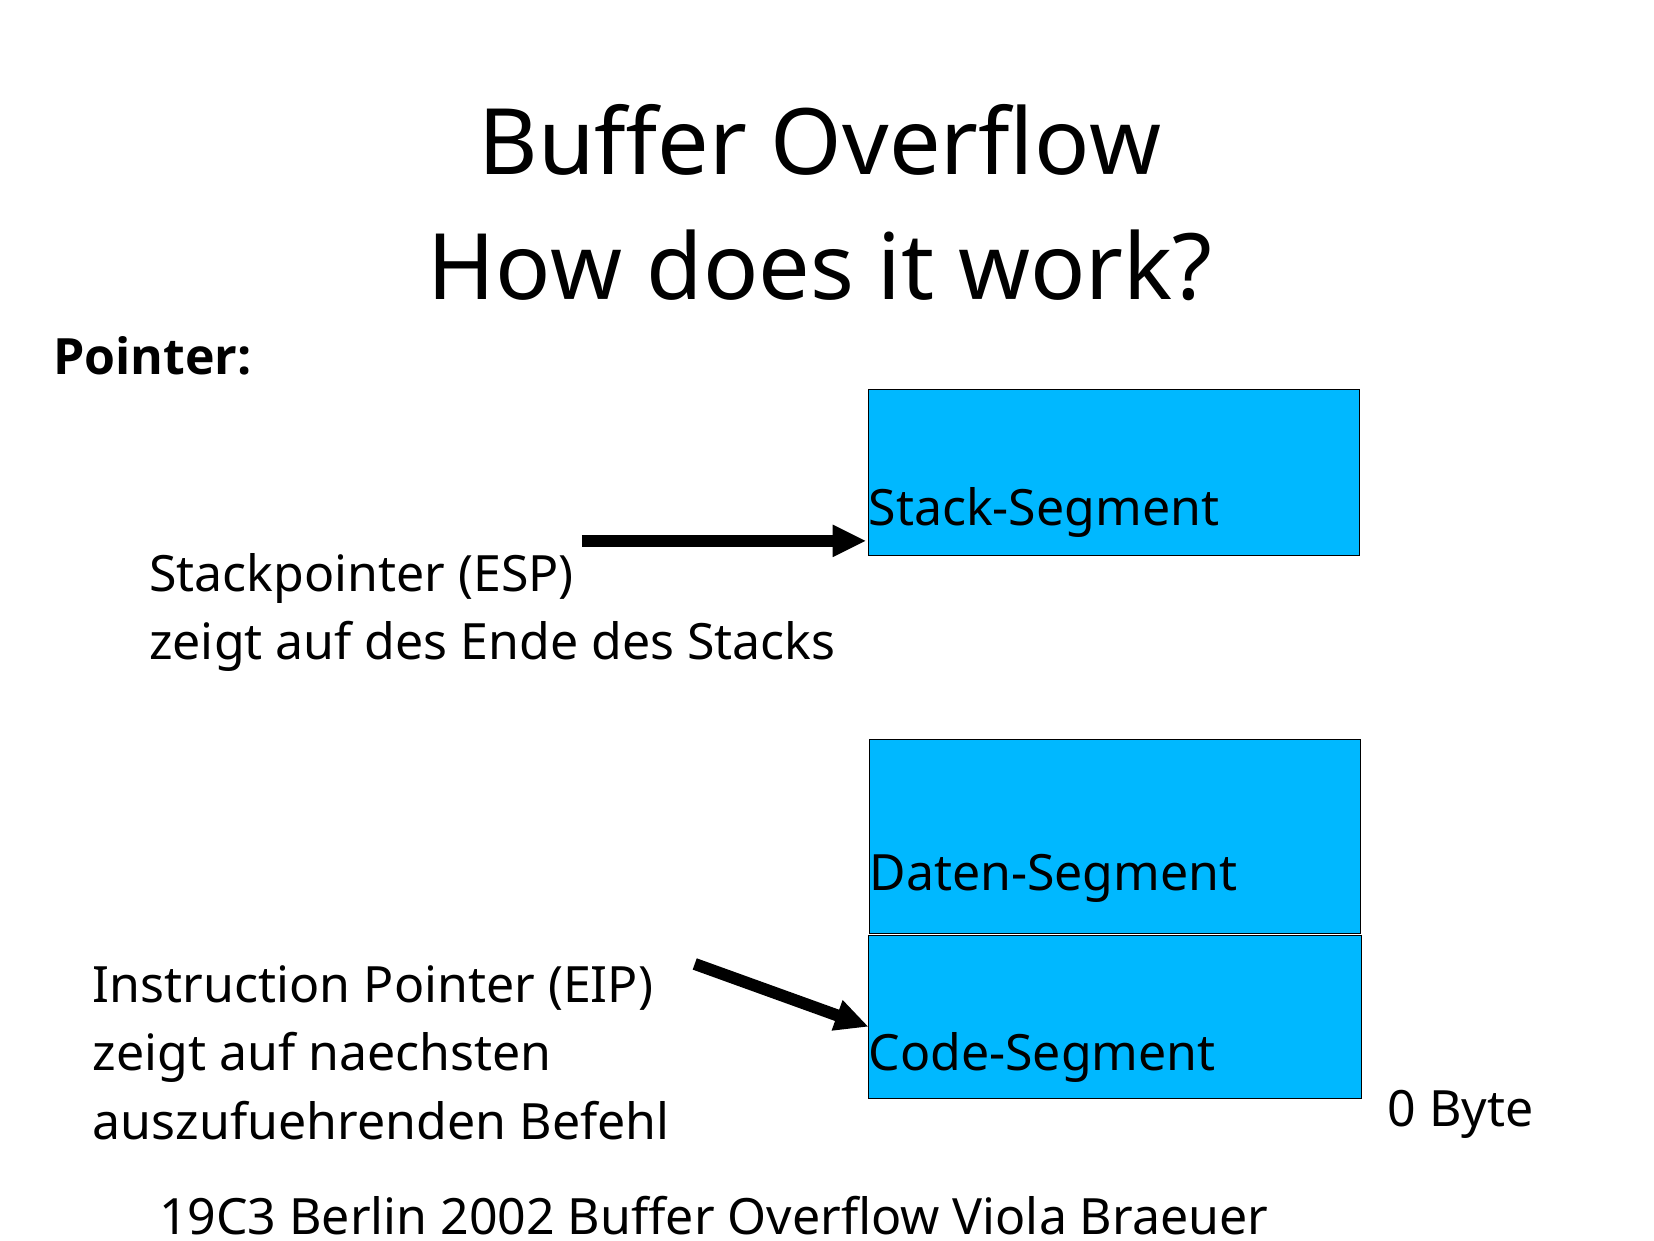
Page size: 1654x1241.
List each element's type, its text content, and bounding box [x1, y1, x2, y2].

text_box Buffer Overflow How does it work? [114, 0, 1527, 291]
text_box Code-Segment [868, 935, 1362, 1099]
text_box Daten-Segment [869, 739, 1361, 934]
text_box 0 Byte [1387, 1004, 1534, 1142]
text_box [121, 291, 1534, 1073]
text_box Instruction Pointer (EIP) zeigt auf naechsten auszufuehrenden Befehl [92, 880, 671, 1154]
text_box Stackpointer (ESP) zeigt auf des Ende des Stacks [149, 469, 887, 675]
text_box Stack-Segment [868, 389, 1360, 556]
text_box Pointer: [53, 252, 252, 390]
text_box 19C3 Berlin 2002 Buffer Overflow Viola Braeuer [159, 1112, 1269, 1241]
